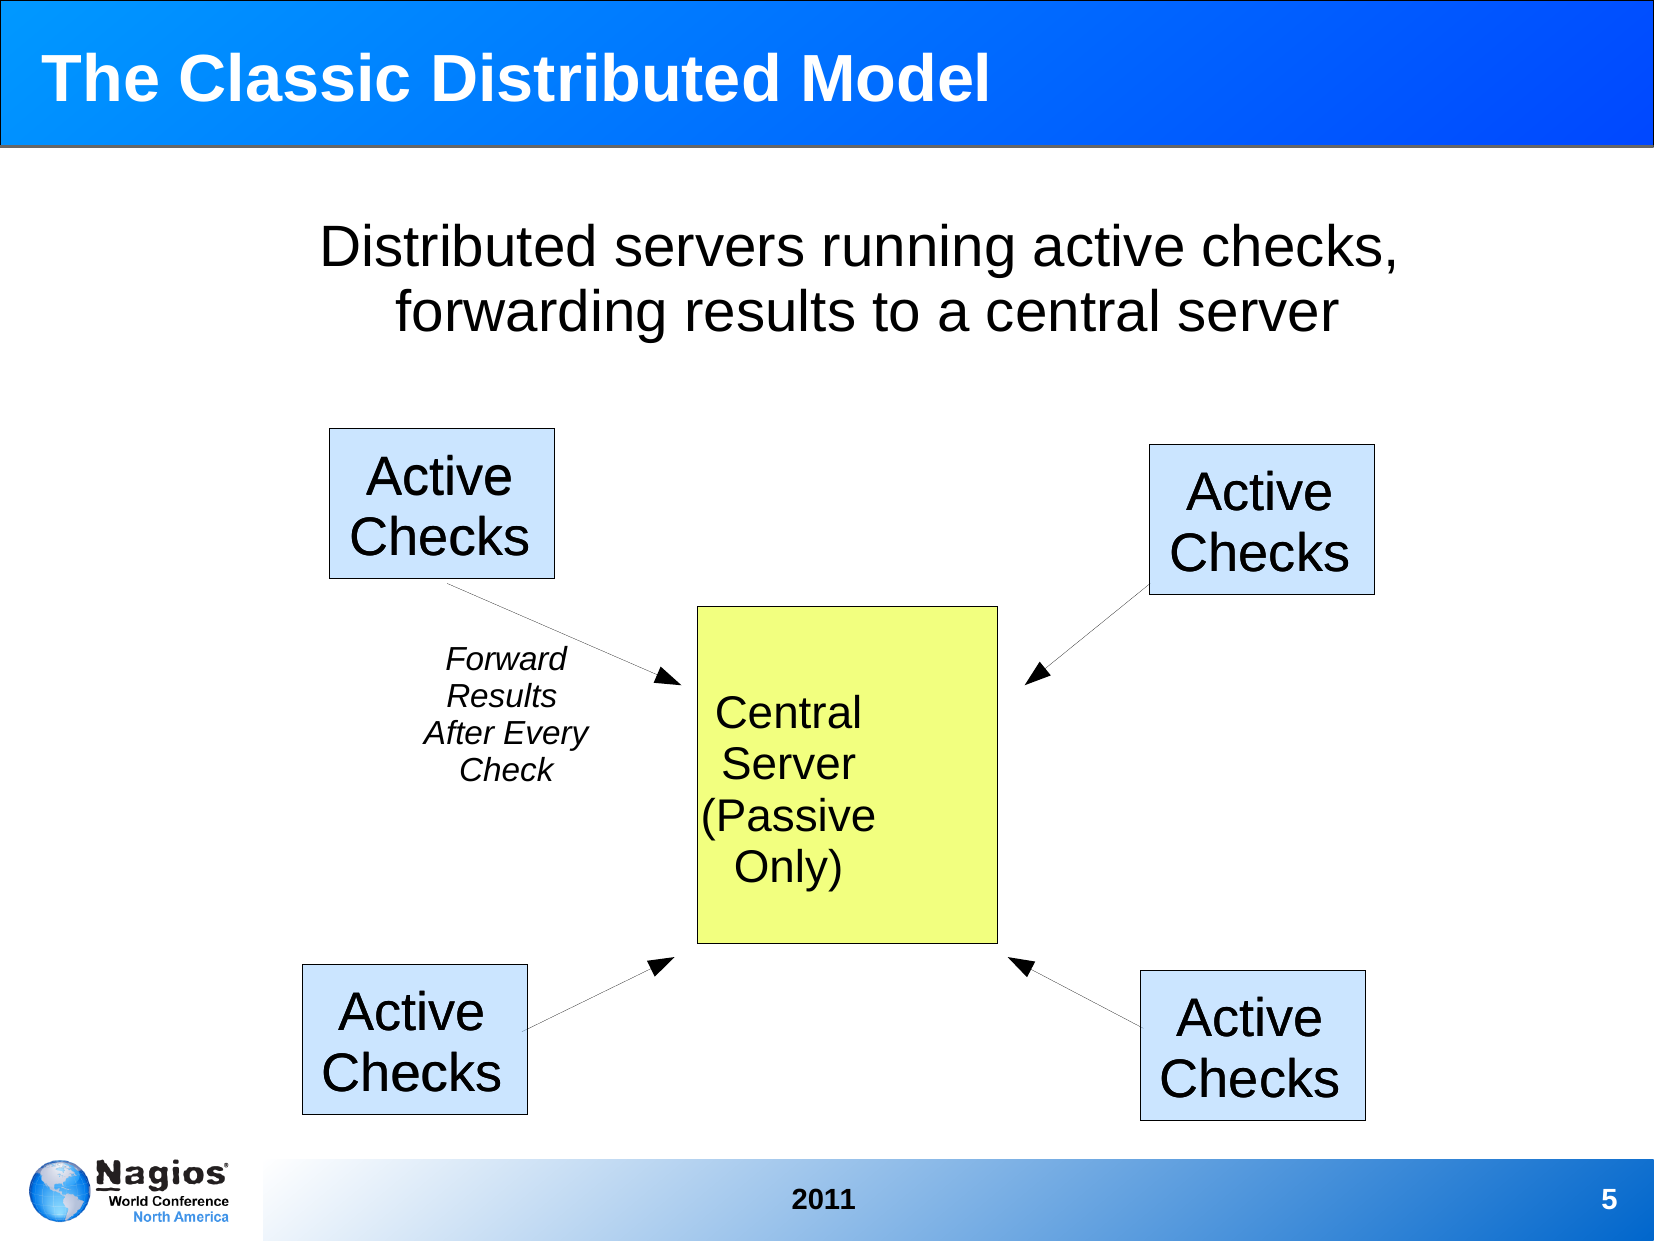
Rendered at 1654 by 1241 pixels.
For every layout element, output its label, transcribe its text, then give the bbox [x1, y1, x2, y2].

text_box Forward Results After Every Check [409, 633, 604, 797]
text_box [302, 964, 528, 1115]
text_box Active Checks [1144, 980, 1356, 1117]
title The Classic Distributed Model [41, 36, 1248, 120]
text_box Active Checks [306, 974, 518, 1111]
text_box [1140, 970, 1366, 1121]
picture [29, 1159, 229, 1235]
text_box [697, 868, 998, 944]
text_box [329, 428, 555, 579]
text_box Distributed servers running active checks, forwarding results to a central server [304, 205, 1433, 351]
text_box [1149, 444, 1375, 595]
text_box [813, 868, 820, 877]
text_box Active Checks [334, 438, 546, 575]
text_box [697, 606, 998, 679]
text_box Active Checks [1154, 454, 1366, 591]
text_box [740, 868, 762, 879]
text_box Central Server (Passive Only) [685, 679, 1014, 868]
